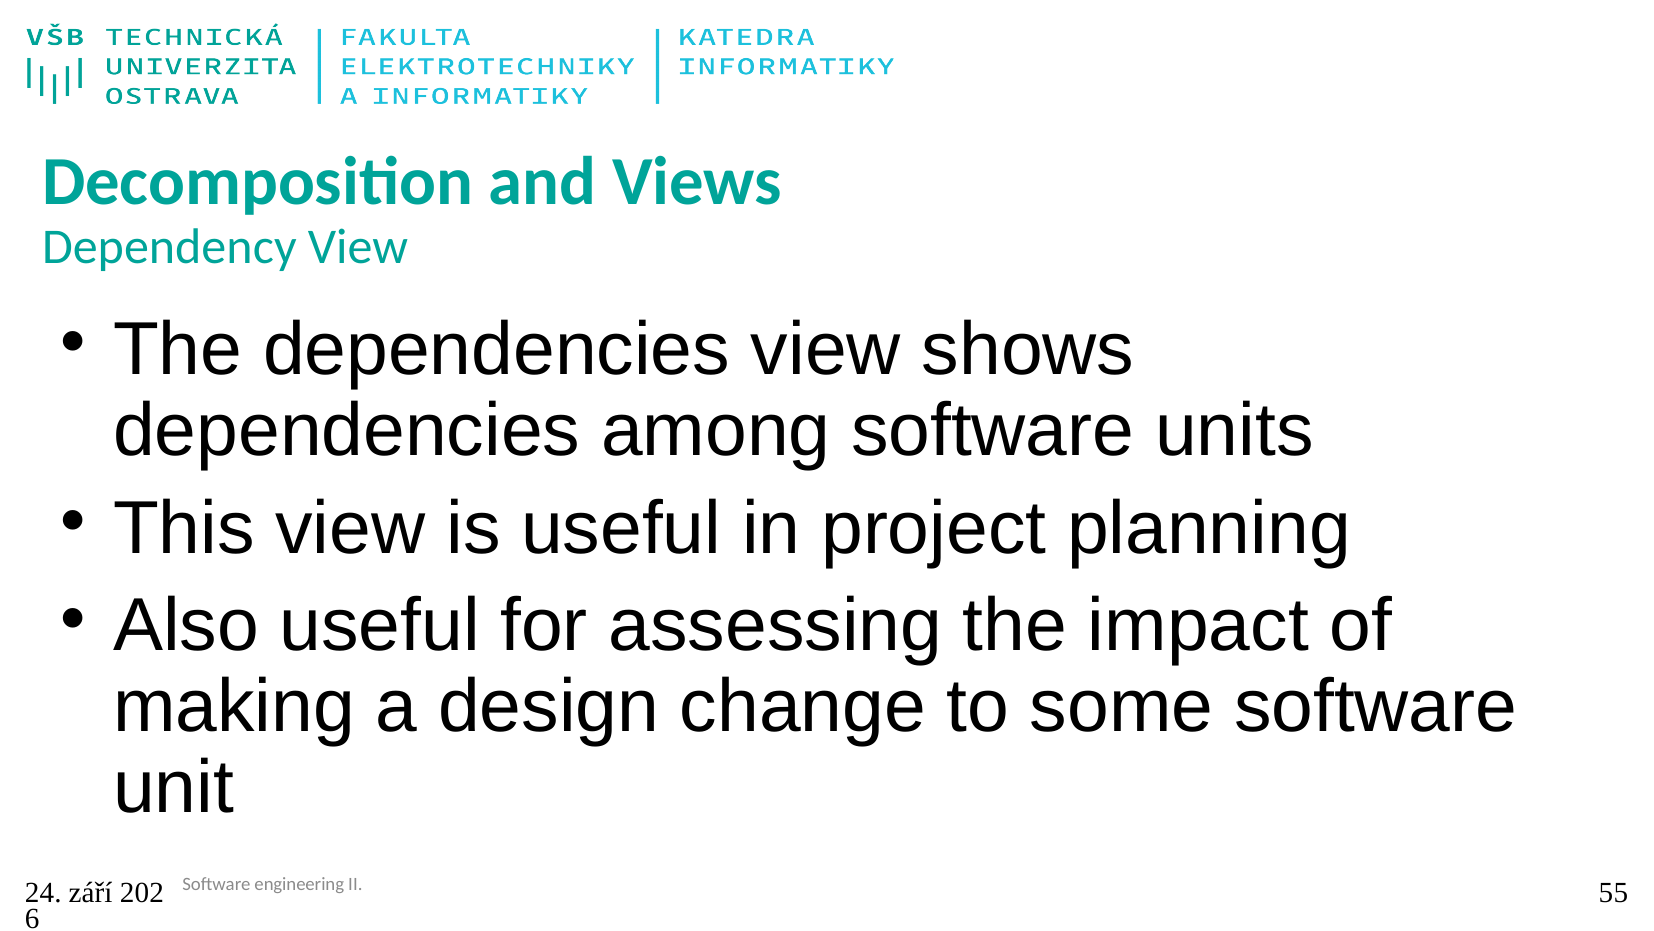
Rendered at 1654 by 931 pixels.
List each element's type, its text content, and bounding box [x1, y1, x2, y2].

picture [26, 23, 894, 104]
list The dependencies view shows dependencies among software units This view is useful in project planning Also useful for assessing the impact of making a design change to some software unit [27, 302, 1628, 842]
footer Software engineering II. [167, 862, 1516, 904]
title Decomposition and Views Dependency View [27, 142, 1628, 282]
